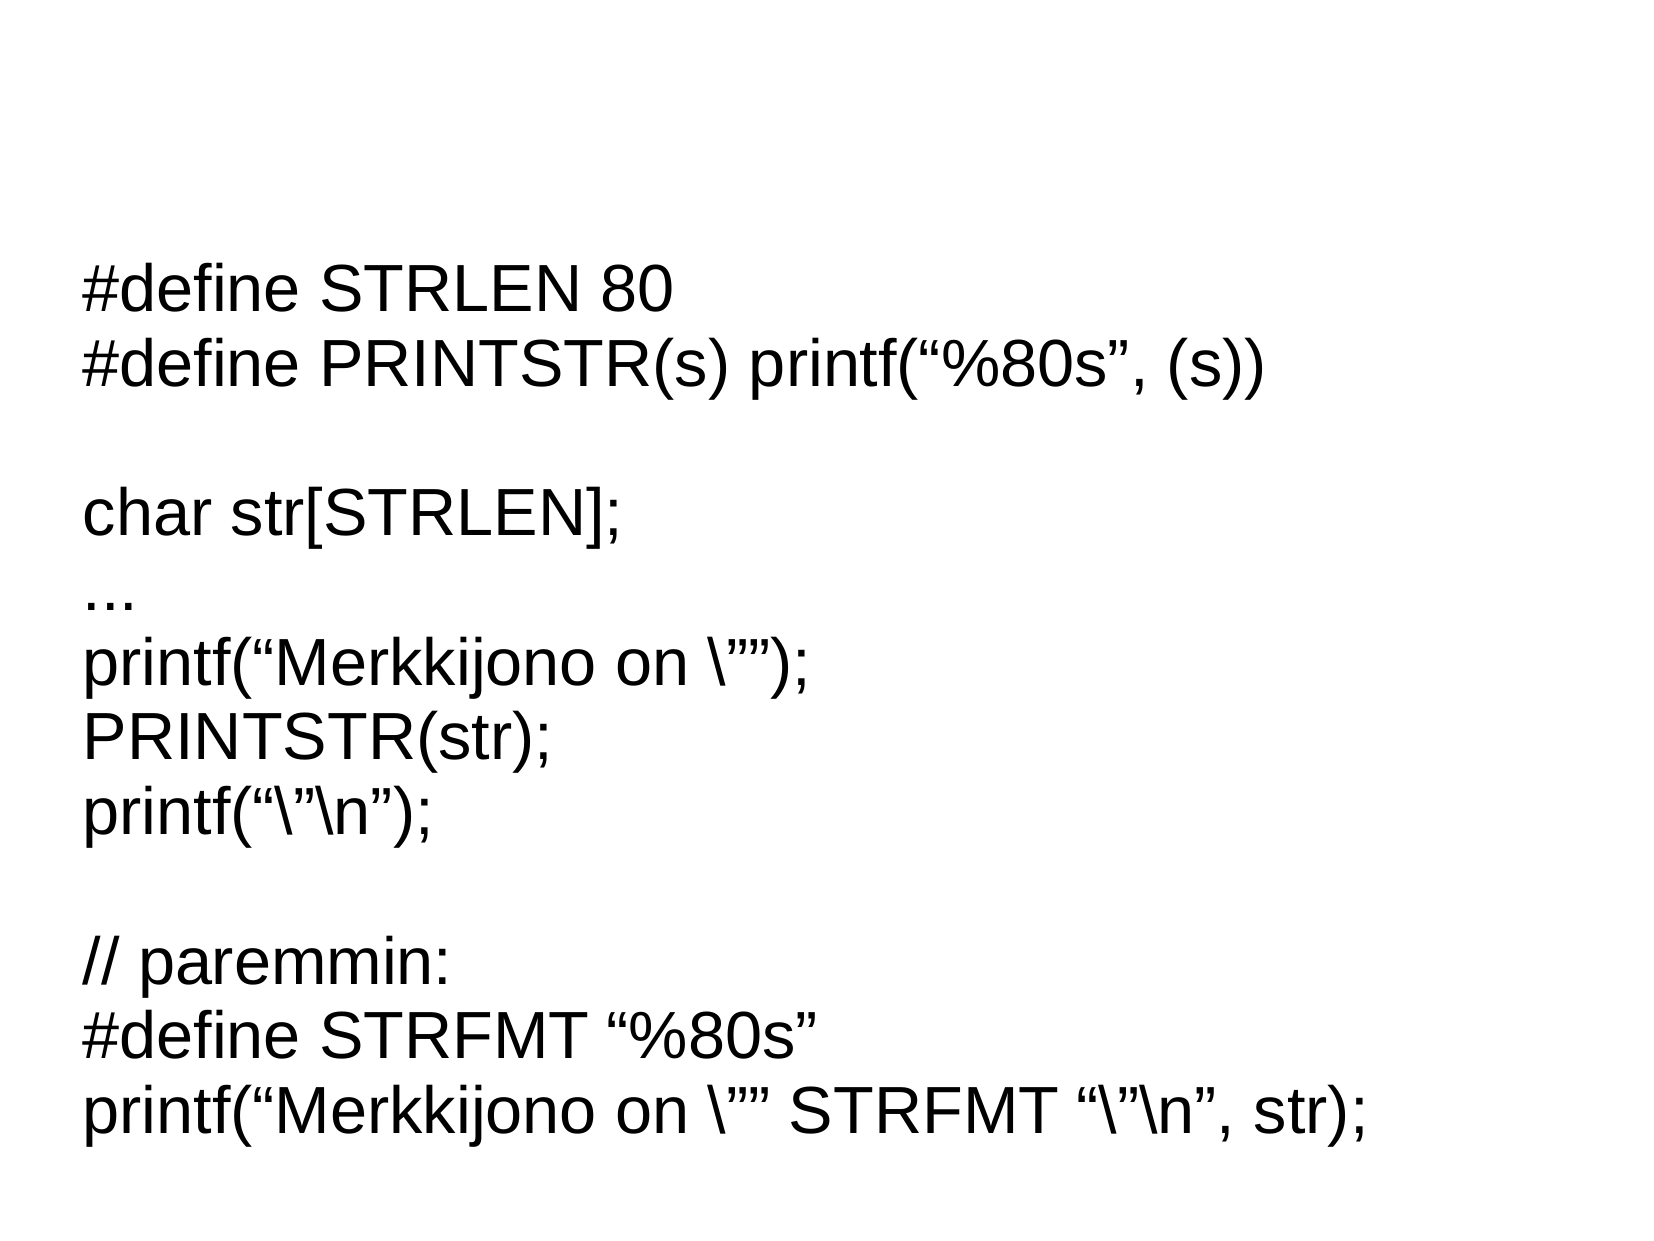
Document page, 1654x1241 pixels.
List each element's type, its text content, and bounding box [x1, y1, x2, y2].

text_box #define STRLEN 80 #define PRINTSTR(s) printf(“%80s”, (s)) char str[STRLEN]; ... printf(“Merkkijono on \””); PRINTSTR(str); printf(“\”\n”); // paremmin: #define STRFMT “%80s” printf(“Merkkijono on \”” STRFMT “\”\n”, str); [82, 250, 1571, 1149]
